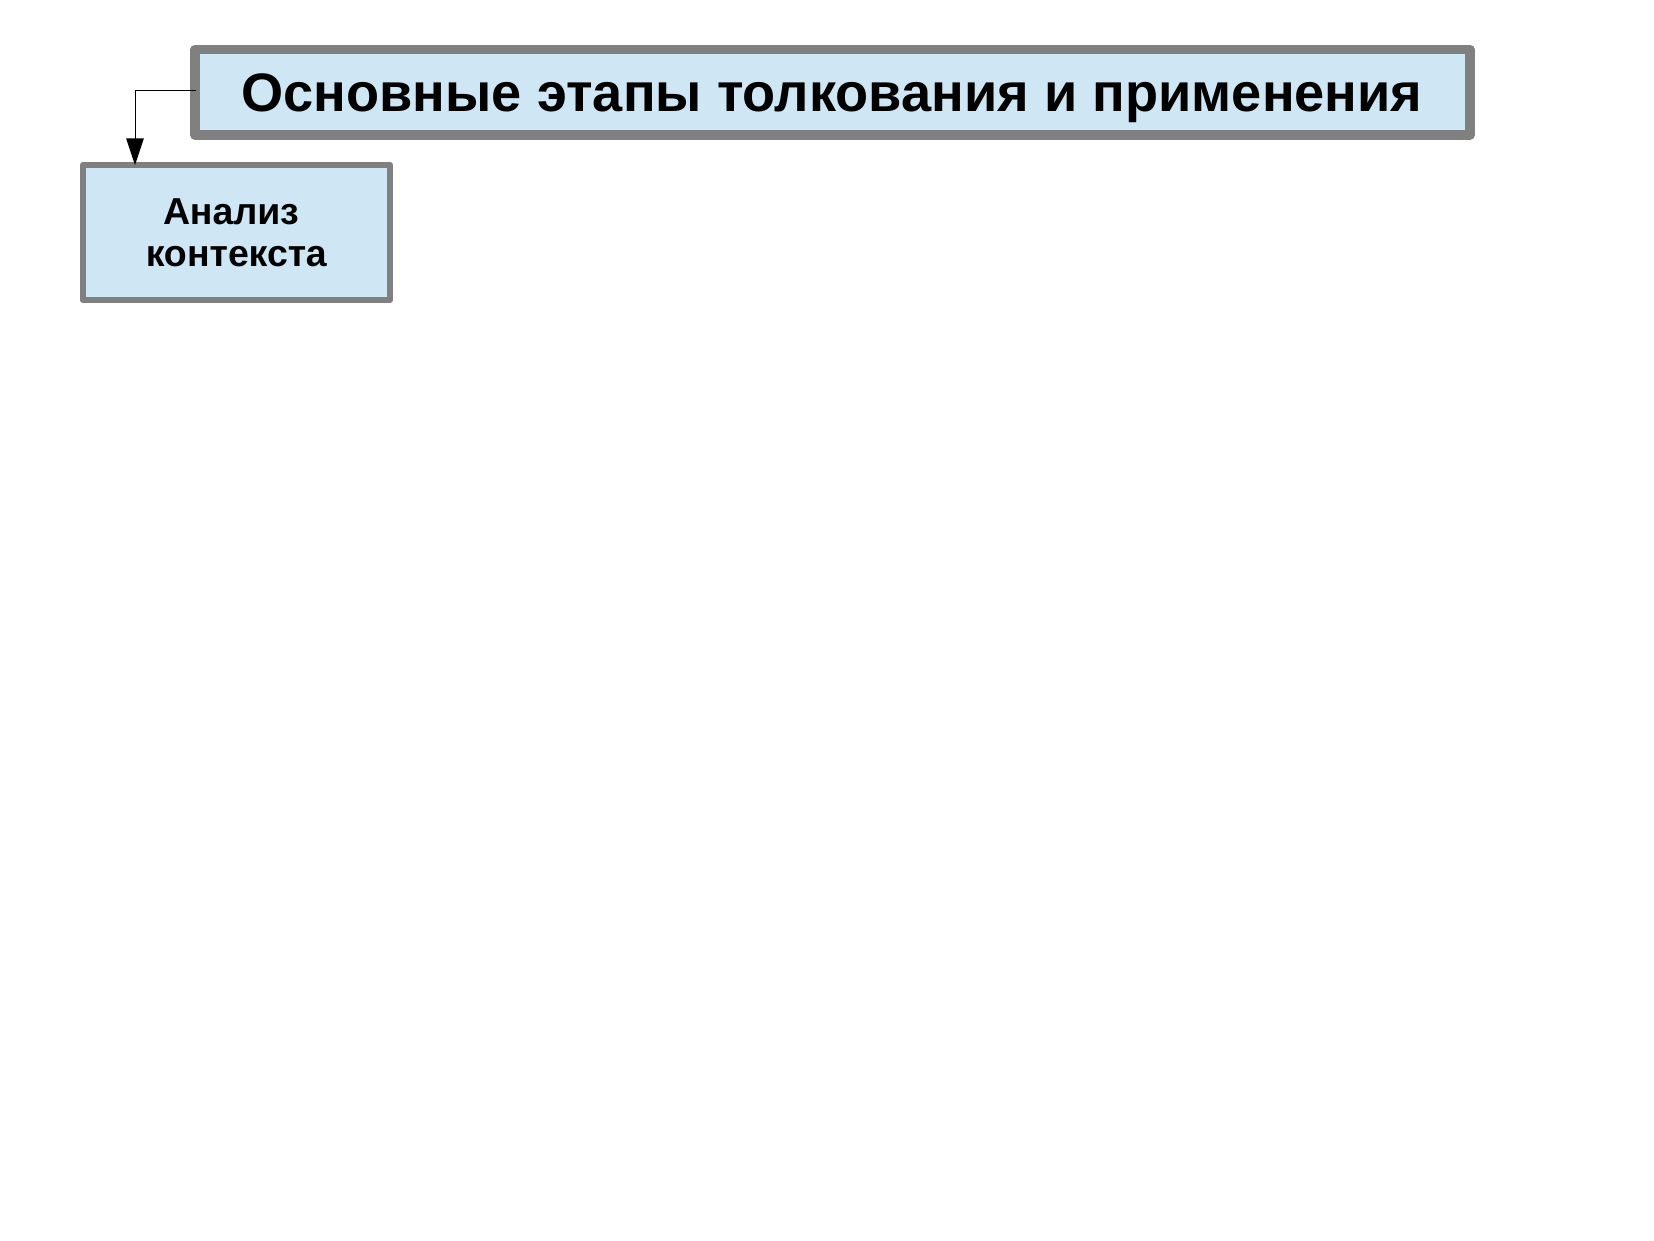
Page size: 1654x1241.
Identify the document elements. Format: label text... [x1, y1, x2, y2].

text_box Анализ контекста [82, 165, 391, 301]
text_box Основные этапы толкования и применения [195, 49, 1471, 136]
